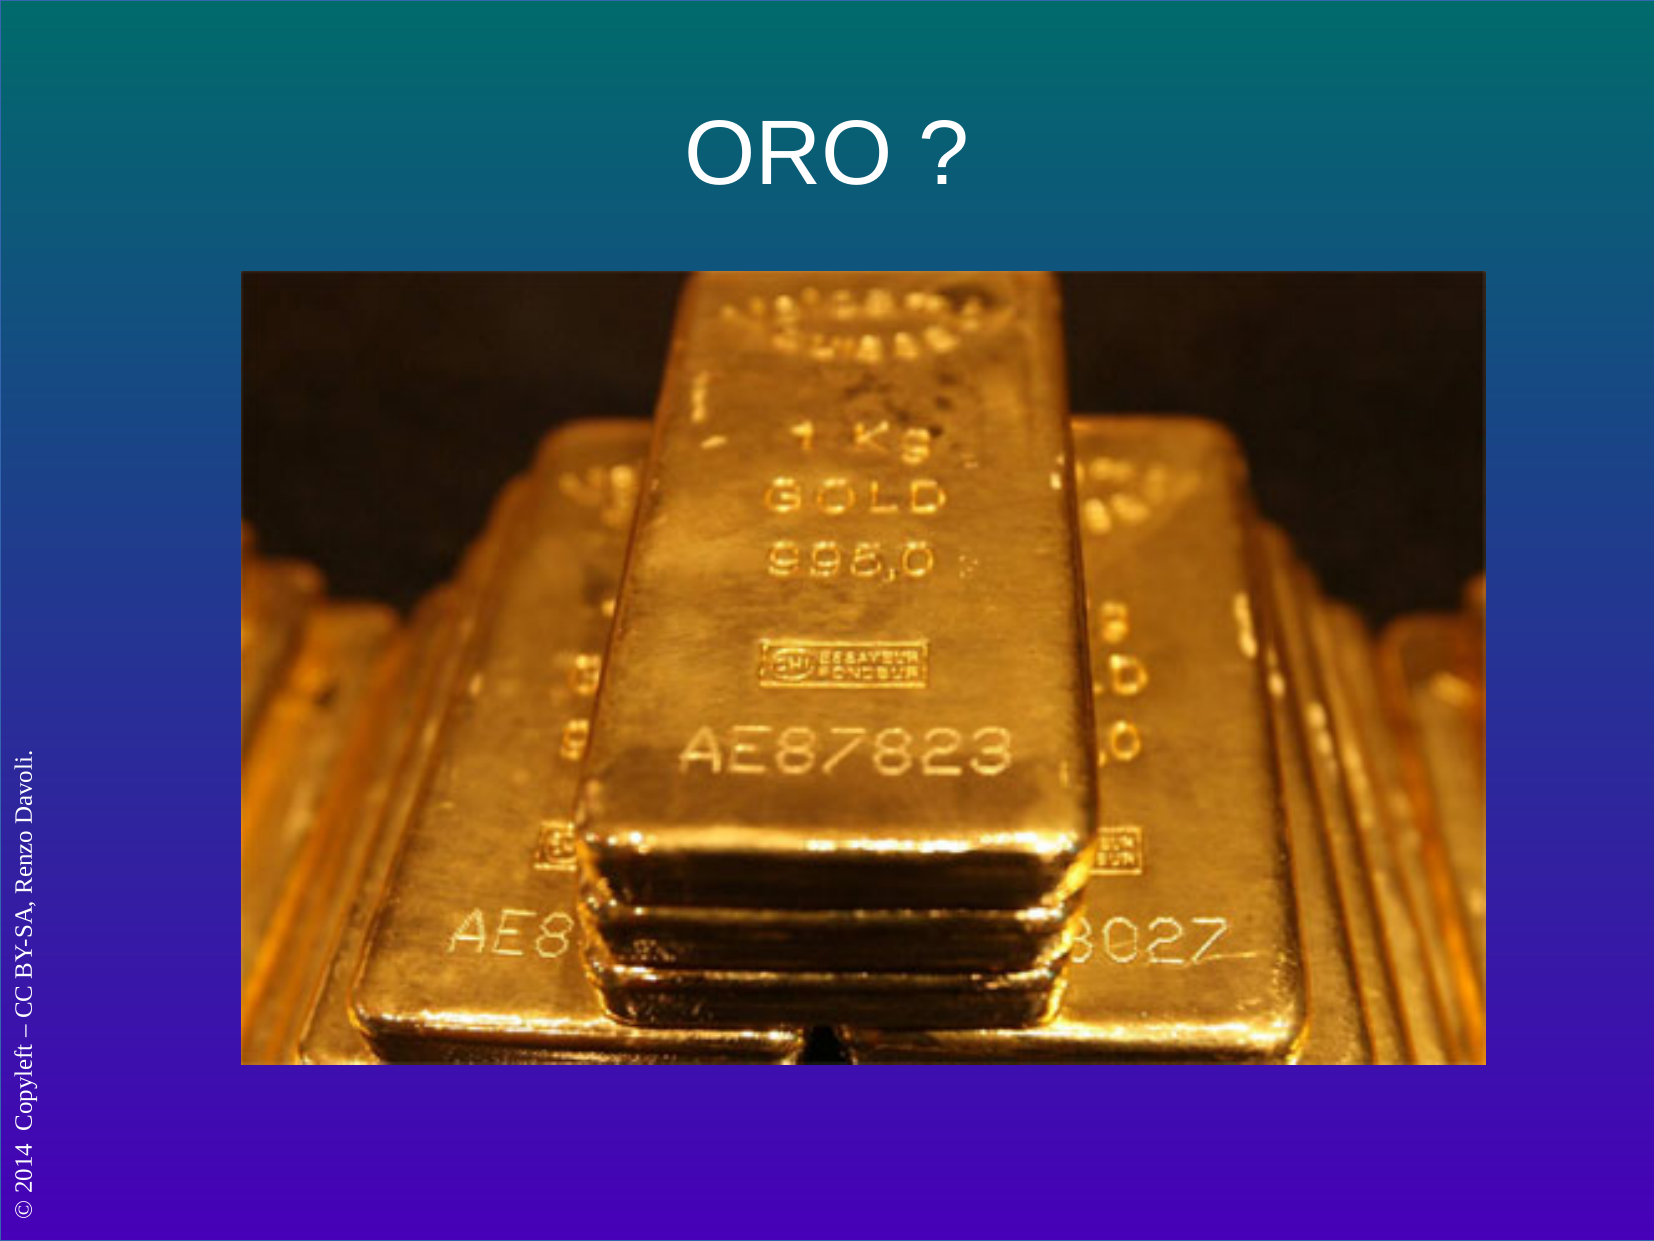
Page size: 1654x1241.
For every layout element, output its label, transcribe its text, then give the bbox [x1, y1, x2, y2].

picture [241, 271, 1486, 1066]
title ORO ? [82, 49, 1571, 257]
